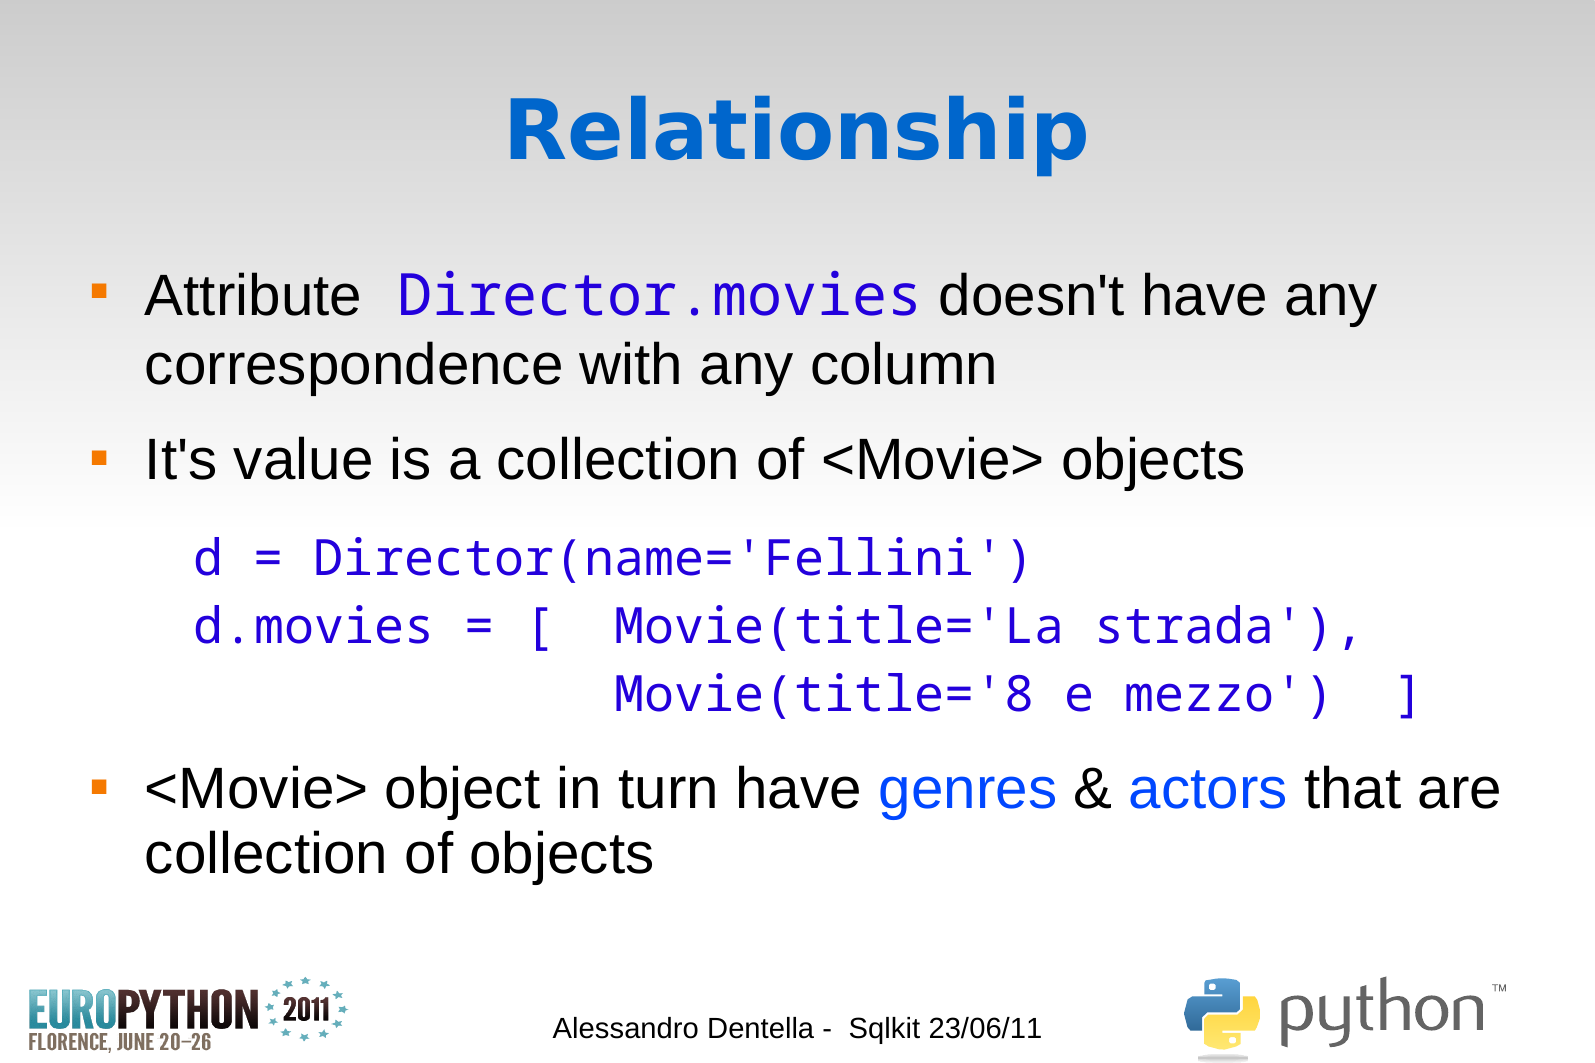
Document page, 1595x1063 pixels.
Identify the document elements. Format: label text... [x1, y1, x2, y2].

picture [29, 974, 355, 1058]
title Relationship [79, 42, 1515, 220]
list Attribute Director.movies doesn't have any correspondence with any column It's value is a collection of <Movie> objects d = Director(name='Fellini') d.movies = [ Movie(title='La strada'), Movie(title='8 e mezzo') ] <Movie> object in turn have genres & actors that are collection of objects [74, 253, 1510, 940]
